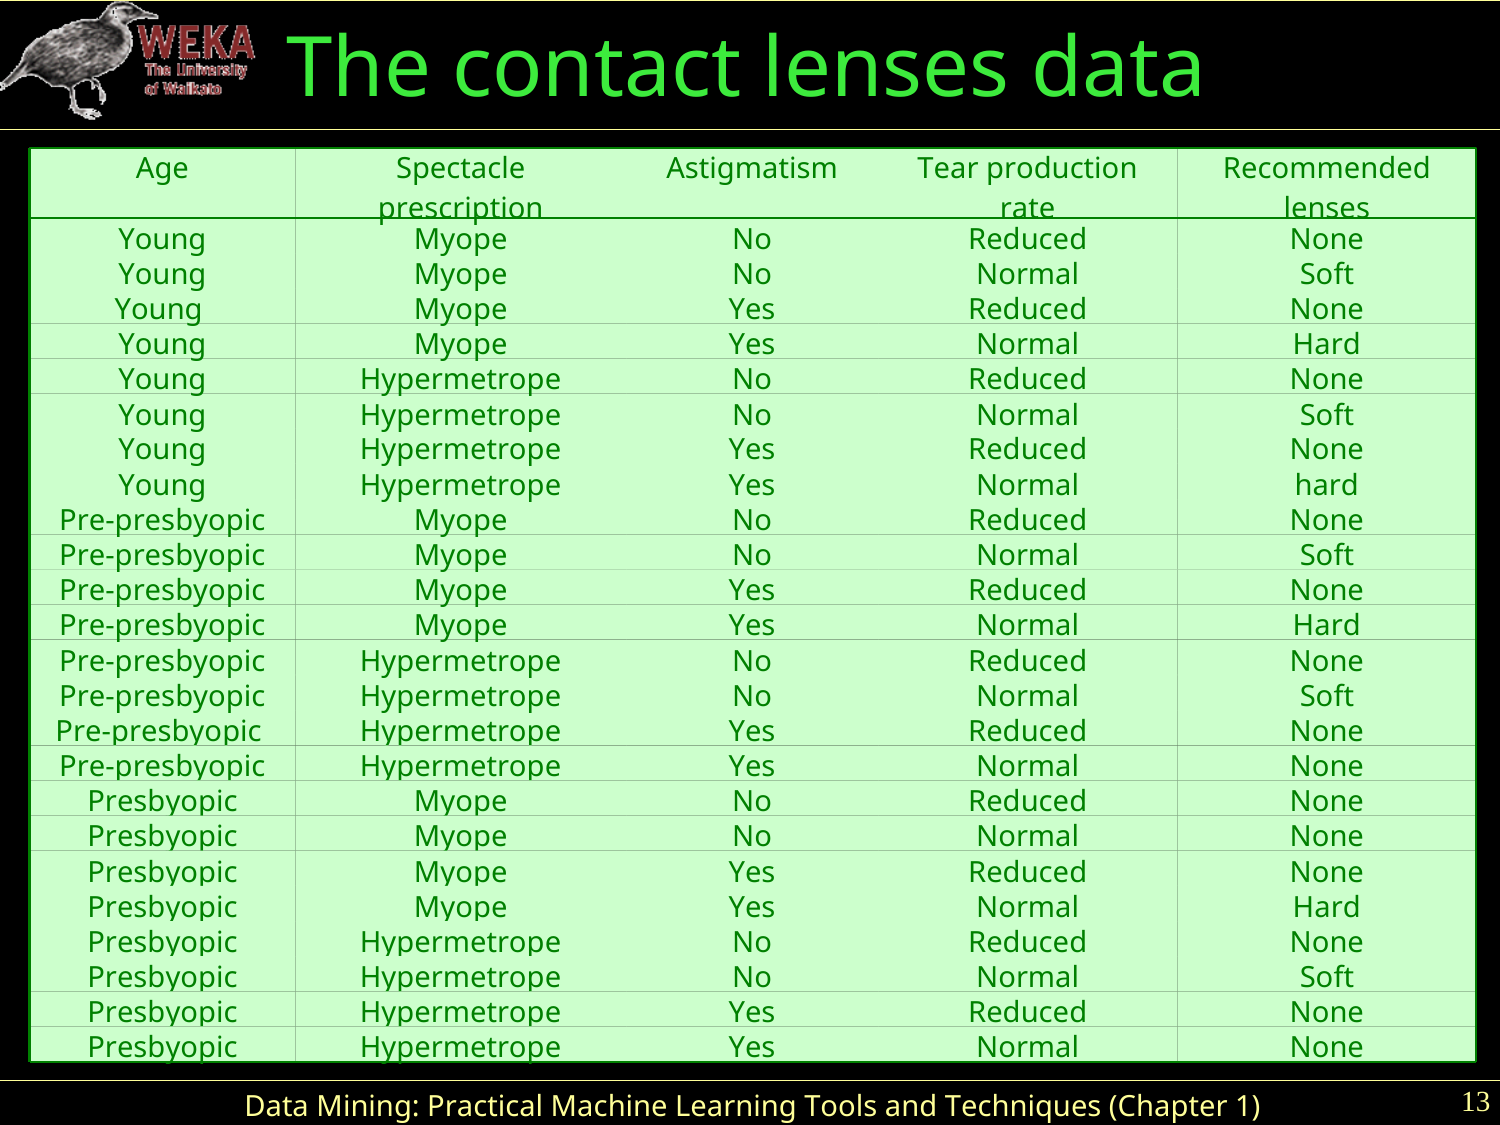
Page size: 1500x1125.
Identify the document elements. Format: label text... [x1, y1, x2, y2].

text_box Myope [478, 868, 487, 880]
text_box Normal [879, 745, 1178, 780]
text_box Hypermetrope [296, 676, 627, 711]
text_box Yes [627, 711, 879, 745]
text_box Yes [627, 289, 879, 324]
text_box Young [188, 305, 197, 317]
text_box Young [31, 359, 296, 394]
text_box No [627, 219, 879, 254]
text_box Hypermetrope [296, 429, 627, 464]
text_box None [1178, 780, 1475, 815]
text_box Myope [478, 903, 487, 915]
text_box Myope [478, 586, 487, 598]
text_box Recommended lenses [1178, 149, 1475, 217]
text_box No [627, 676, 879, 711]
text_box No [627, 956, 879, 991]
text_box Young [192, 375, 201, 387]
text_box None [1178, 500, 1475, 535]
text_box Pre-presbyopic [31, 535, 296, 570]
text_box Myope [296, 850, 627, 885]
text_box Myope [478, 340, 487, 352]
text_box Hypermetrope [296, 745, 627, 780]
text_box Myope [478, 797, 487, 809]
text_box Young [192, 411, 201, 423]
text_box Young [192, 235, 201, 247]
text_box Reduced [879, 711, 1178, 745]
text_box Pre-presbyopic [31, 711, 296, 745]
text_box Young [31, 324, 296, 359]
text_box Myope [296, 605, 627, 640]
text_box Spectacle prescription [296, 149, 627, 217]
text_box Young [192, 270, 201, 282]
text_box Presbyopic [31, 956, 296, 991]
text_box Myope [478, 621, 487, 633]
text_box Myope [478, 516, 487, 528]
text_box Pre-presbyopic [31, 605, 296, 640]
text_box Young [31, 254, 296, 289]
text_box Myope [296, 500, 627, 535]
text_box Reduced [879, 429, 1178, 464]
text_box Reduced [879, 359, 1178, 394]
text_box Presbyopic [31, 885, 296, 921]
text_box None [1178, 570, 1475, 605]
text_box Normal [879, 394, 1178, 429]
text_box Hypermetrope [296, 956, 627, 991]
text_box Normal [879, 815, 1178, 850]
text_box Normal [879, 956, 1178, 991]
text_box Myope [296, 535, 627, 570]
text_box Myope [478, 832, 487, 844]
text_box Presbyopic [31, 780, 296, 815]
text_box Soft [1178, 254, 1475, 289]
text_box Reduced [879, 780, 1178, 815]
text_box Myope [296, 570, 627, 605]
title The contact lenses data [295, 0, 1486, 166]
text_box Reduced [879, 991, 1178, 1026]
text_box Hypermetrope [296, 921, 627, 956]
text_box None [1178, 640, 1475, 676]
text_box No [627, 815, 879, 850]
text_box Reduced [879, 289, 1178, 324]
text_box Hard [1178, 605, 1475, 640]
text_box Hard [1178, 885, 1475, 921]
text_box Pre-presbyopic [31, 640, 296, 676]
text_box Normal [879, 676, 1178, 711]
text_box Yes [627, 991, 879, 1026]
text_box Myope [296, 254, 627, 289]
text_box Young [31, 429, 296, 464]
text_box Reduced [879, 921, 1178, 956]
text_box Hypermetrope [296, 991, 627, 1026]
text_box None [1178, 921, 1475, 956]
text_box Myope [478, 551, 487, 563]
text_box Hypermetrope [296, 359, 627, 394]
text_box Tear production rate [879, 149, 1178, 217]
text_box Myope [296, 780, 627, 815]
text_box Hypermetrope [296, 640, 627, 676]
text_box Young [192, 445, 201, 457]
text_box Yes [627, 850, 879, 885]
text_box Yes [627, 605, 879, 640]
text_box Reduced [879, 500, 1178, 535]
text_box Hypermetrope [296, 464, 627, 500]
text_box Reduced [879, 570, 1178, 605]
text_box No [627, 359, 879, 394]
text_box Normal [879, 535, 1178, 570]
text_box Astigmatism [627, 149, 879, 217]
text_box Myope [296, 885, 627, 921]
text_box Yes [627, 429, 879, 464]
text_box No [627, 780, 879, 815]
text_box Myope [478, 270, 487, 282]
text_box None [1178, 1026, 1475, 1061]
text_box No [627, 921, 879, 956]
text_box Young [31, 289, 296, 324]
text_box Yes [627, 324, 879, 359]
text_box Presbyopic [31, 921, 296, 956]
text_box Presbyopic [31, 815, 296, 850]
text_box Pre-presbyopic [31, 500, 296, 535]
text_box Pre-presbyopic [31, 676, 296, 711]
text_box No [627, 640, 879, 676]
text_box Yes [627, 1026, 879, 1061]
text_box Hypermetrope [296, 1026, 627, 1061]
text_box None [1178, 850, 1475, 885]
text_box None [1178, 359, 1475, 394]
text_box Soft [1178, 535, 1475, 570]
text_box Young [31, 394, 296, 429]
text_box Age [31, 149, 296, 217]
text_box Myope [296, 815, 627, 850]
text_box Reduced [879, 640, 1178, 676]
text_box Soft [1178, 956, 1475, 991]
text_box Hard [1178, 324, 1475, 359]
text_box Presbyopic [31, 1026, 296, 1061]
text_box Myope [478, 305, 487, 317]
text_box None [1178, 289, 1475, 324]
text_box Myope [478, 235, 487, 247]
text_box Hypermetrope [296, 394, 627, 429]
text_box Normal [879, 885, 1178, 921]
text_box Soft [1178, 676, 1475, 711]
text_box None [1178, 711, 1475, 745]
text_box None [1178, 815, 1475, 850]
text_box No [627, 535, 879, 570]
text_box Pre-presbyopic [31, 570, 296, 605]
text_box No [627, 254, 879, 289]
text_box Yes [627, 885, 879, 921]
text_box Reduced [879, 850, 1178, 885]
text_box Young [31, 219, 296, 254]
text_box Soft [1178, 394, 1475, 429]
text_box Myope [296, 289, 627, 324]
text_box Hypermetrope [296, 711, 627, 745]
text_box hard [1178, 464, 1475, 500]
picture [0, 1, 266, 129]
text_box None [1178, 991, 1475, 1026]
text_box Normal [879, 1026, 1178, 1061]
text_box Normal [879, 324, 1178, 359]
text_box Normal [879, 254, 1178, 289]
text_box Young [192, 340, 201, 352]
text_box Young [192, 481, 201, 493]
text_box Presbyopic [31, 850, 296, 885]
text_box Myope [296, 219, 627, 254]
text_box Reduced [879, 219, 1178, 254]
text_box Normal [879, 464, 1178, 500]
text_box Yes [627, 570, 879, 605]
text_box No [627, 500, 879, 535]
text_box No [627, 394, 879, 429]
text_box Presbyopic [31, 991, 296, 1026]
text_box Myope [296, 324, 627, 359]
text_box Yes [627, 464, 879, 500]
text_box Pre-presbyopic [31, 745, 296, 780]
text_box None [1178, 429, 1475, 464]
text_box None [1178, 219, 1475, 254]
text_box Yes [627, 745, 879, 780]
text_box None [1178, 745, 1475, 780]
text_box Normal [879, 605, 1178, 640]
text_box Young [31, 464, 296, 500]
